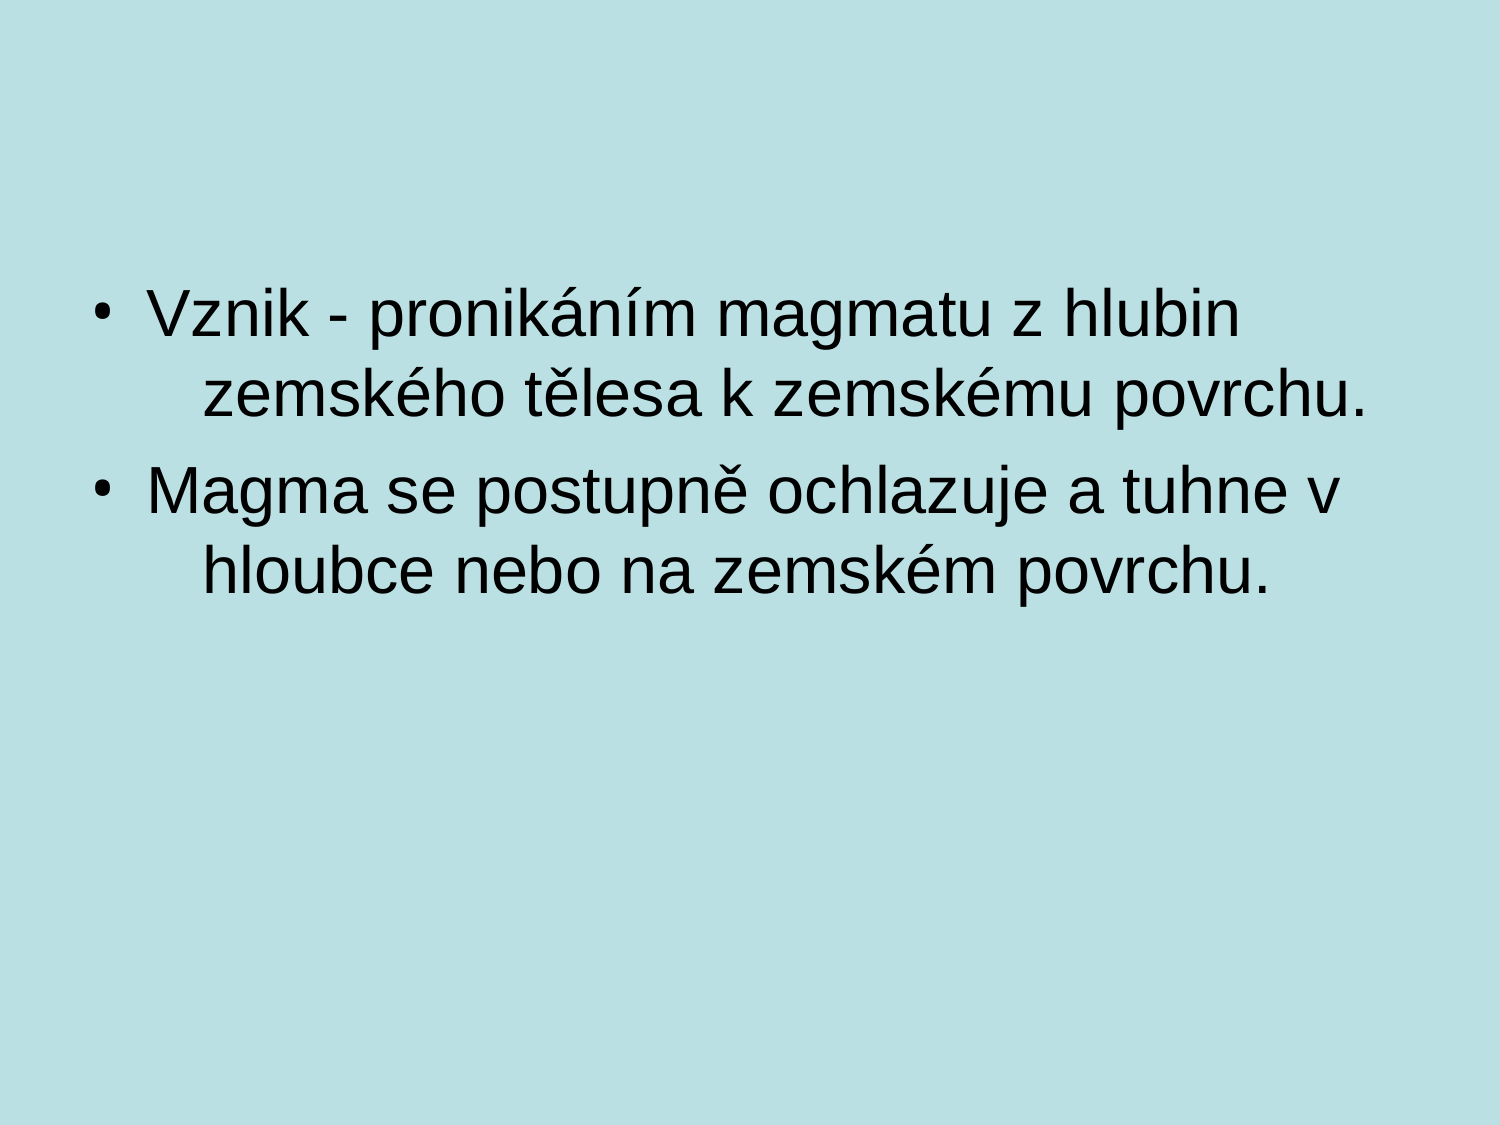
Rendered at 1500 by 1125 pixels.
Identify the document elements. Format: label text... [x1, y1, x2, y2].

list Vznik - pronikáním magmatu z hlubin zemského tělesa k zemskému povrchu. Magma se postupně ochlazuje a tuhne v hloubce nebo na zemském povrchu. [75, 262, 1426, 1005]
